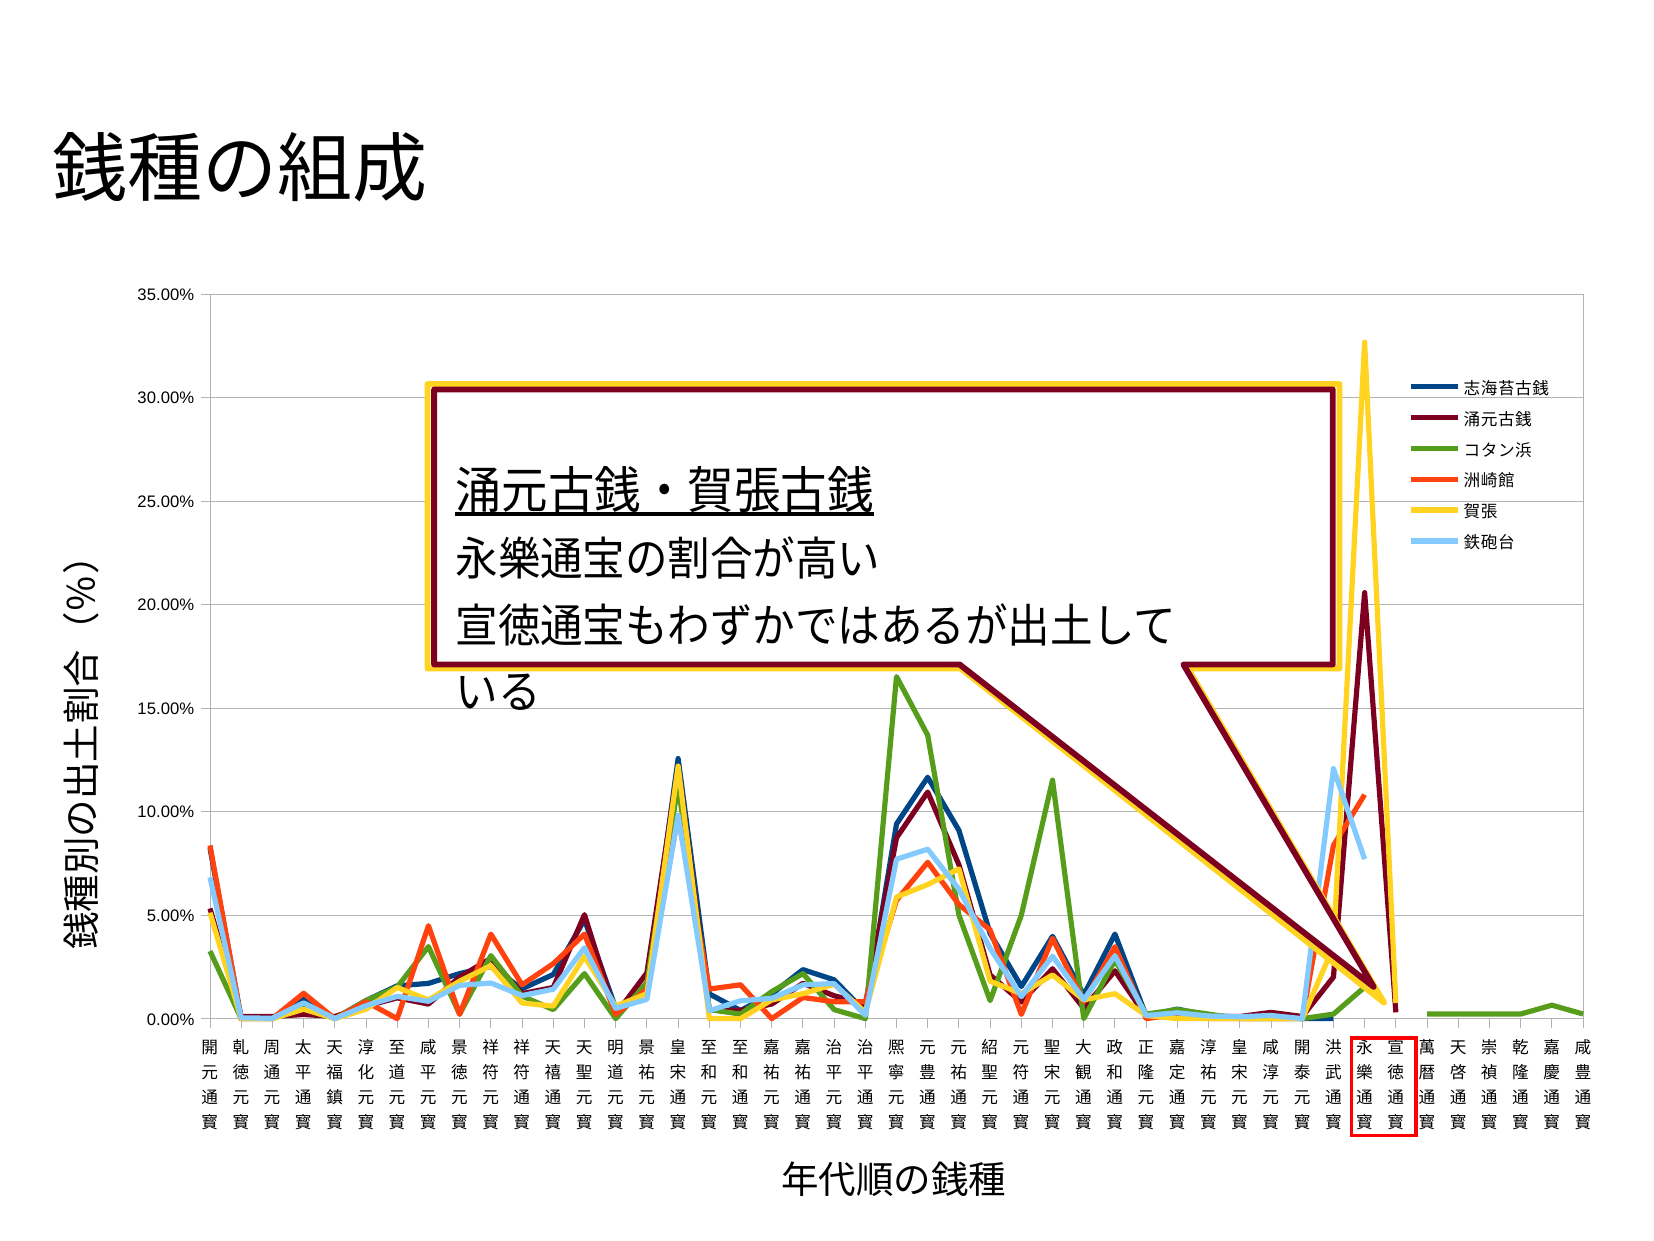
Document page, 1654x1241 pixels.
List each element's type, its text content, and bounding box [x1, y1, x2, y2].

chart [0, 265, 1654, 1241]
text_box 涌元古銭・賀張古銭 永樂通宝の割合が高い 宣徳通宝もわずかではあるが出土している [440, 442, 1223, 611]
text_box [427, 384, 1384, 1003]
text_box 銭種の組成 [37, 101, 865, 197]
text_box [1350, 1036, 1418, 1137]
